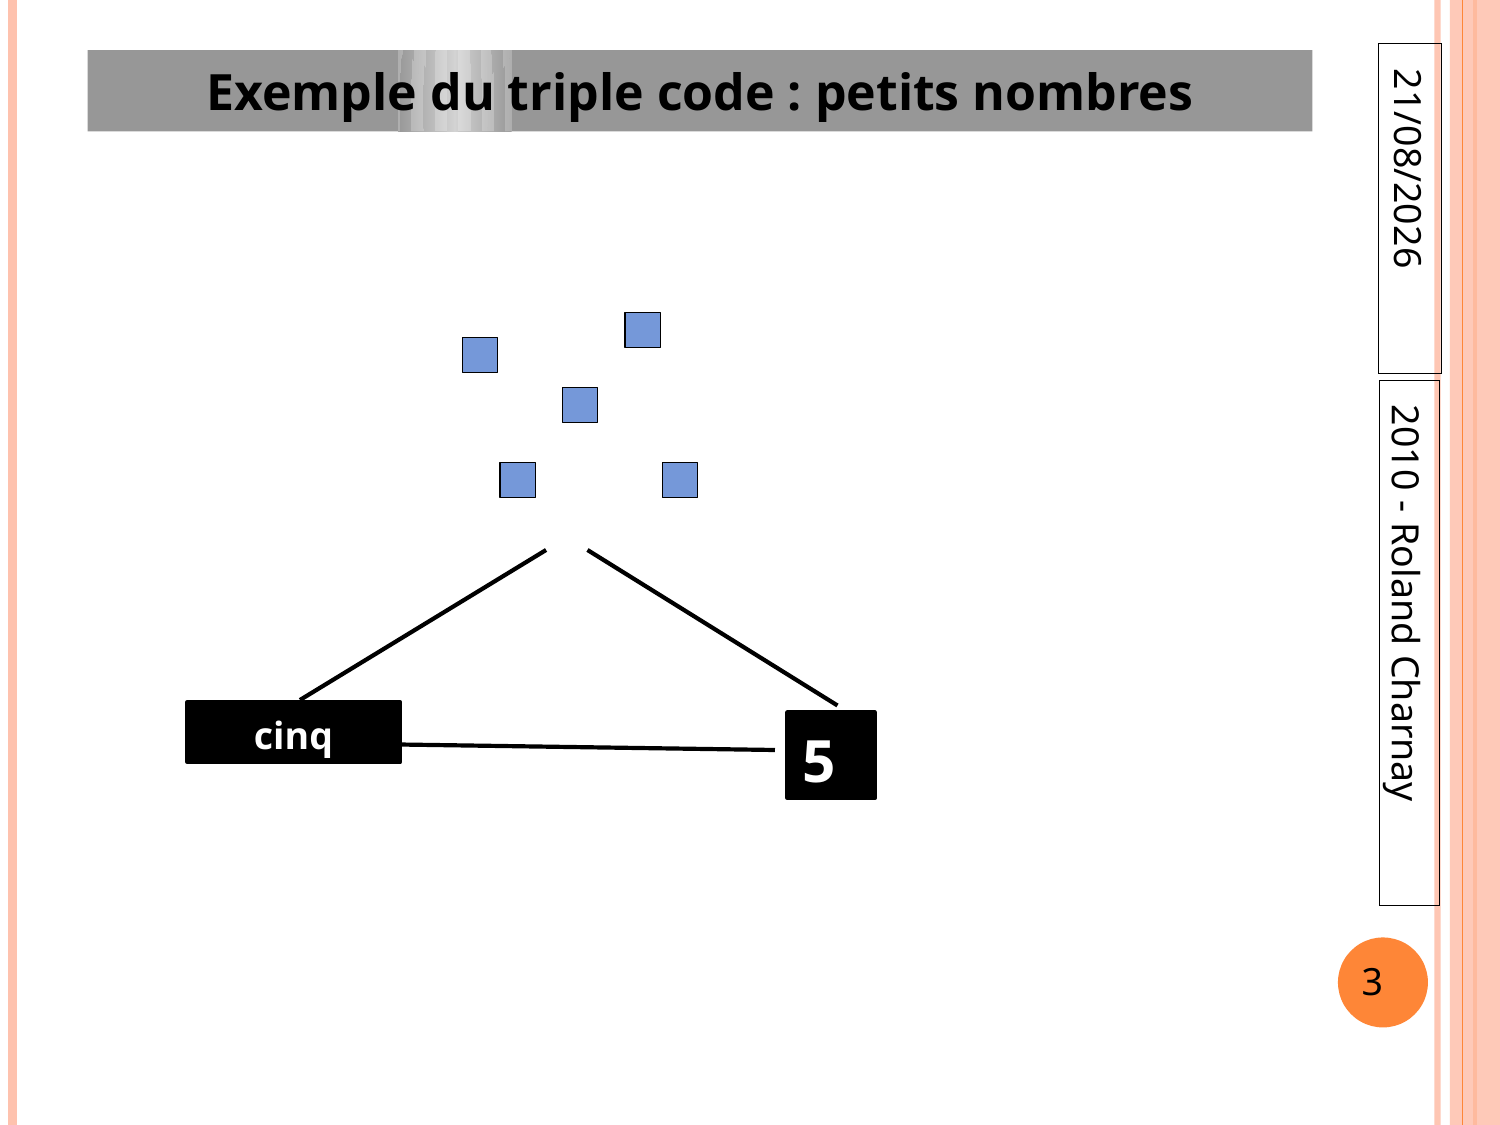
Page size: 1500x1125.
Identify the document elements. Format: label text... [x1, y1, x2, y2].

text_box 5 [787, 712, 875, 799]
text_box [500, 462, 536, 498]
text_box [462, 337, 498, 373]
text_box <numéro> [1346, 948, 1447, 1034]
text_box [562, 387, 598, 423]
text_box cinq [187, 701, 400, 763]
text_box [662, 462, 698, 498]
list Exemple du triple code : petits nombres [87, 50, 1313, 132]
text_box [624, 312, 661, 348]
